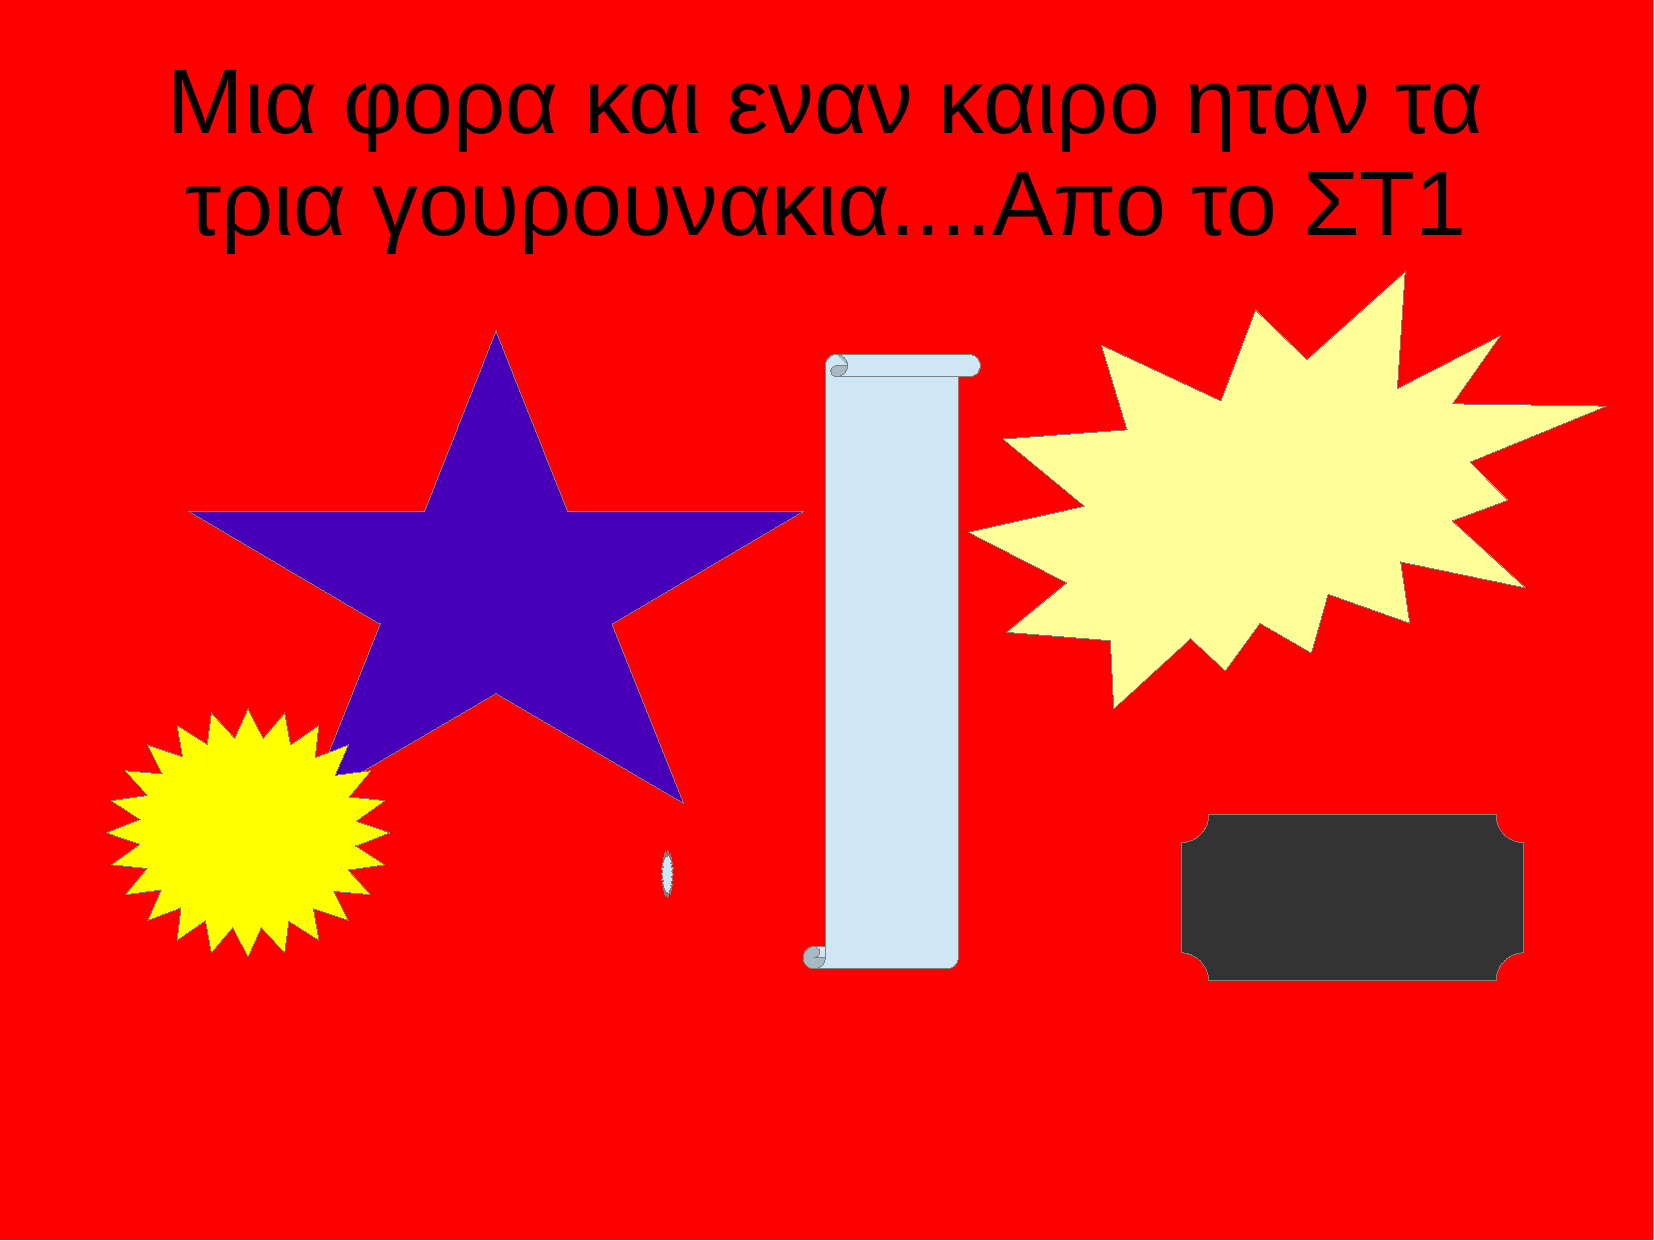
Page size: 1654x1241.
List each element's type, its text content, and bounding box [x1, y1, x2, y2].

text_box [1181, 814, 1524, 981]
title Μια φορα και εναν καιρο ηταν τα τρια γουρουνακια....Απο το ΣΤ1 [82, 49, 1571, 257]
text_box [106, 330, 804, 957]
text_box [661, 850, 674, 898]
text_box [803, 354, 981, 969]
text_box [968, 271, 1607, 709]
